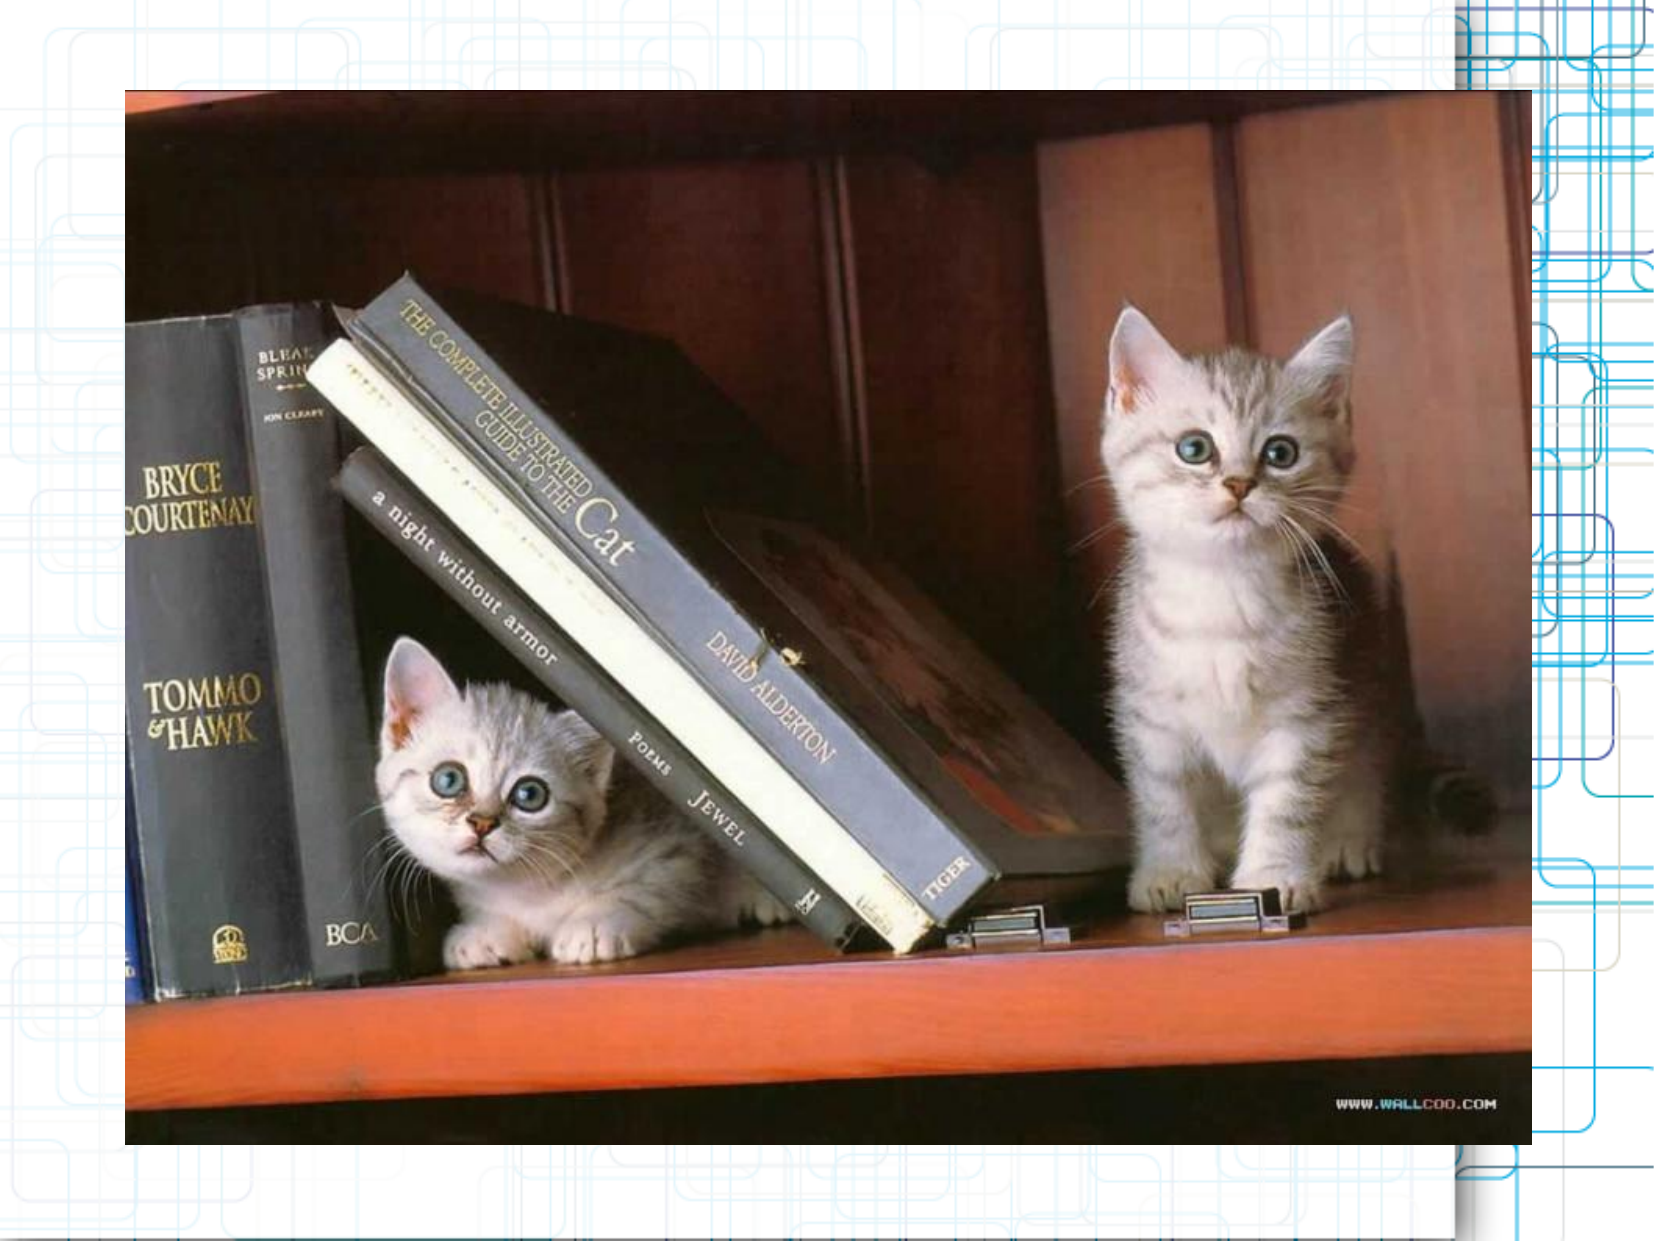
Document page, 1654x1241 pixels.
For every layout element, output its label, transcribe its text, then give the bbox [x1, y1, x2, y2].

picture [0, 0, 1654, 1241]
title These are Safe [59, 49, 1418, 257]
